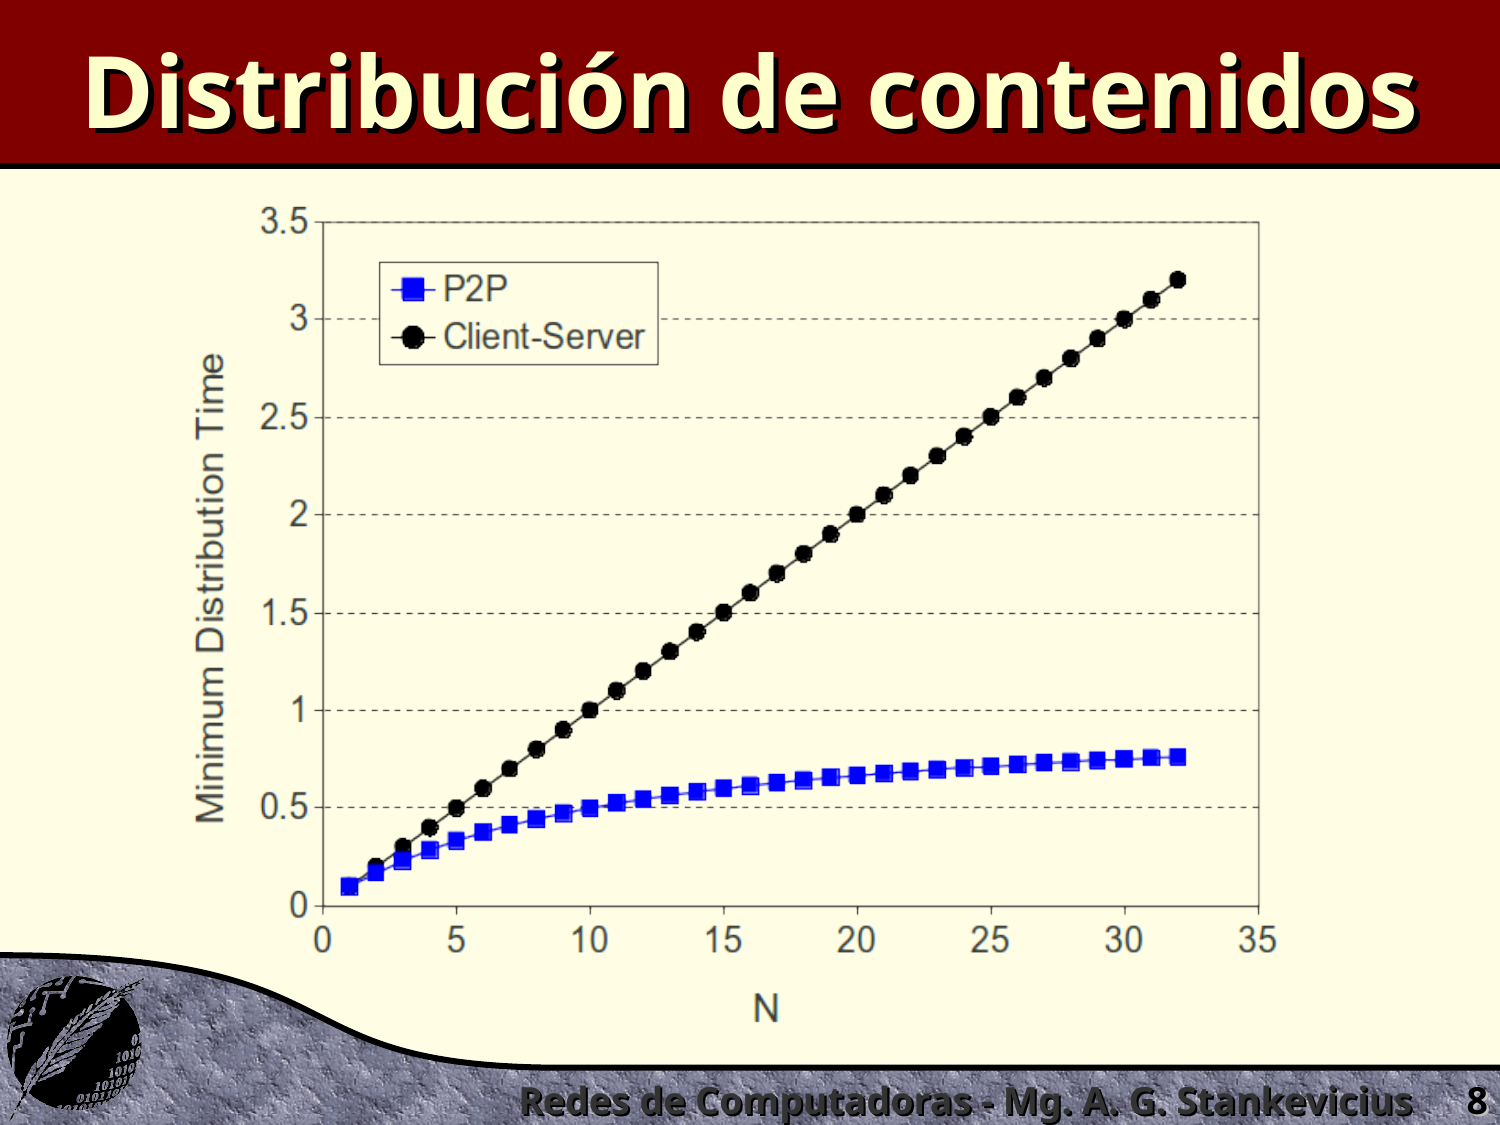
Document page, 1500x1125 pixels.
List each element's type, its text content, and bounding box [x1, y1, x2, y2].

picture [1047, 1100, 1054, 1110]
picture [790, 1100, 795, 1110]
title Distribución de contenidos [15, 5, 1485, 160]
picture [0, 174, 1500, 1125]
